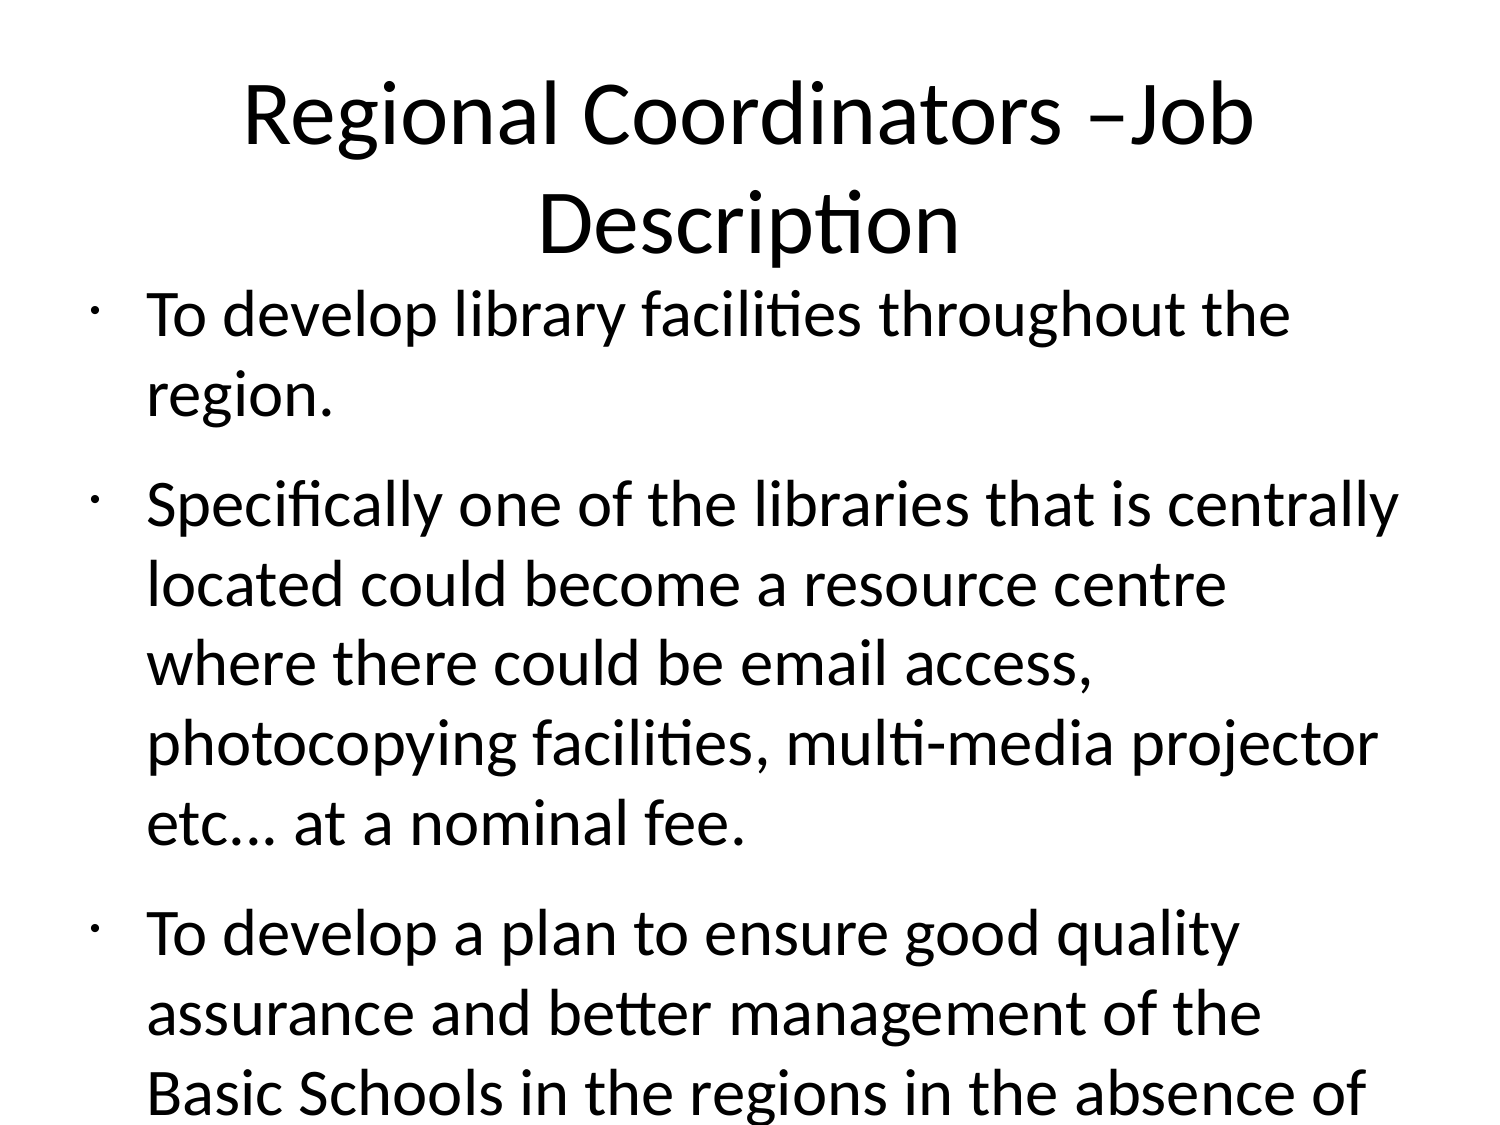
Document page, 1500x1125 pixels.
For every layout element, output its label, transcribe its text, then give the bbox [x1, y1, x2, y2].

title Regional Coordinators –Job Description [75, 45, 1425, 233]
list To develop library facilities throughout the region. Specifically one of the libraries that is centrally located could become a resource centre where there could be email access, photocopying facilities, multi-media projector etc... at a nominal fee. To develop a plan to ensure good quality assurance and better management of the Basic Schools in the regions in the absence of a National/regional Coordinator. [75, 262, 1425, 1088]
